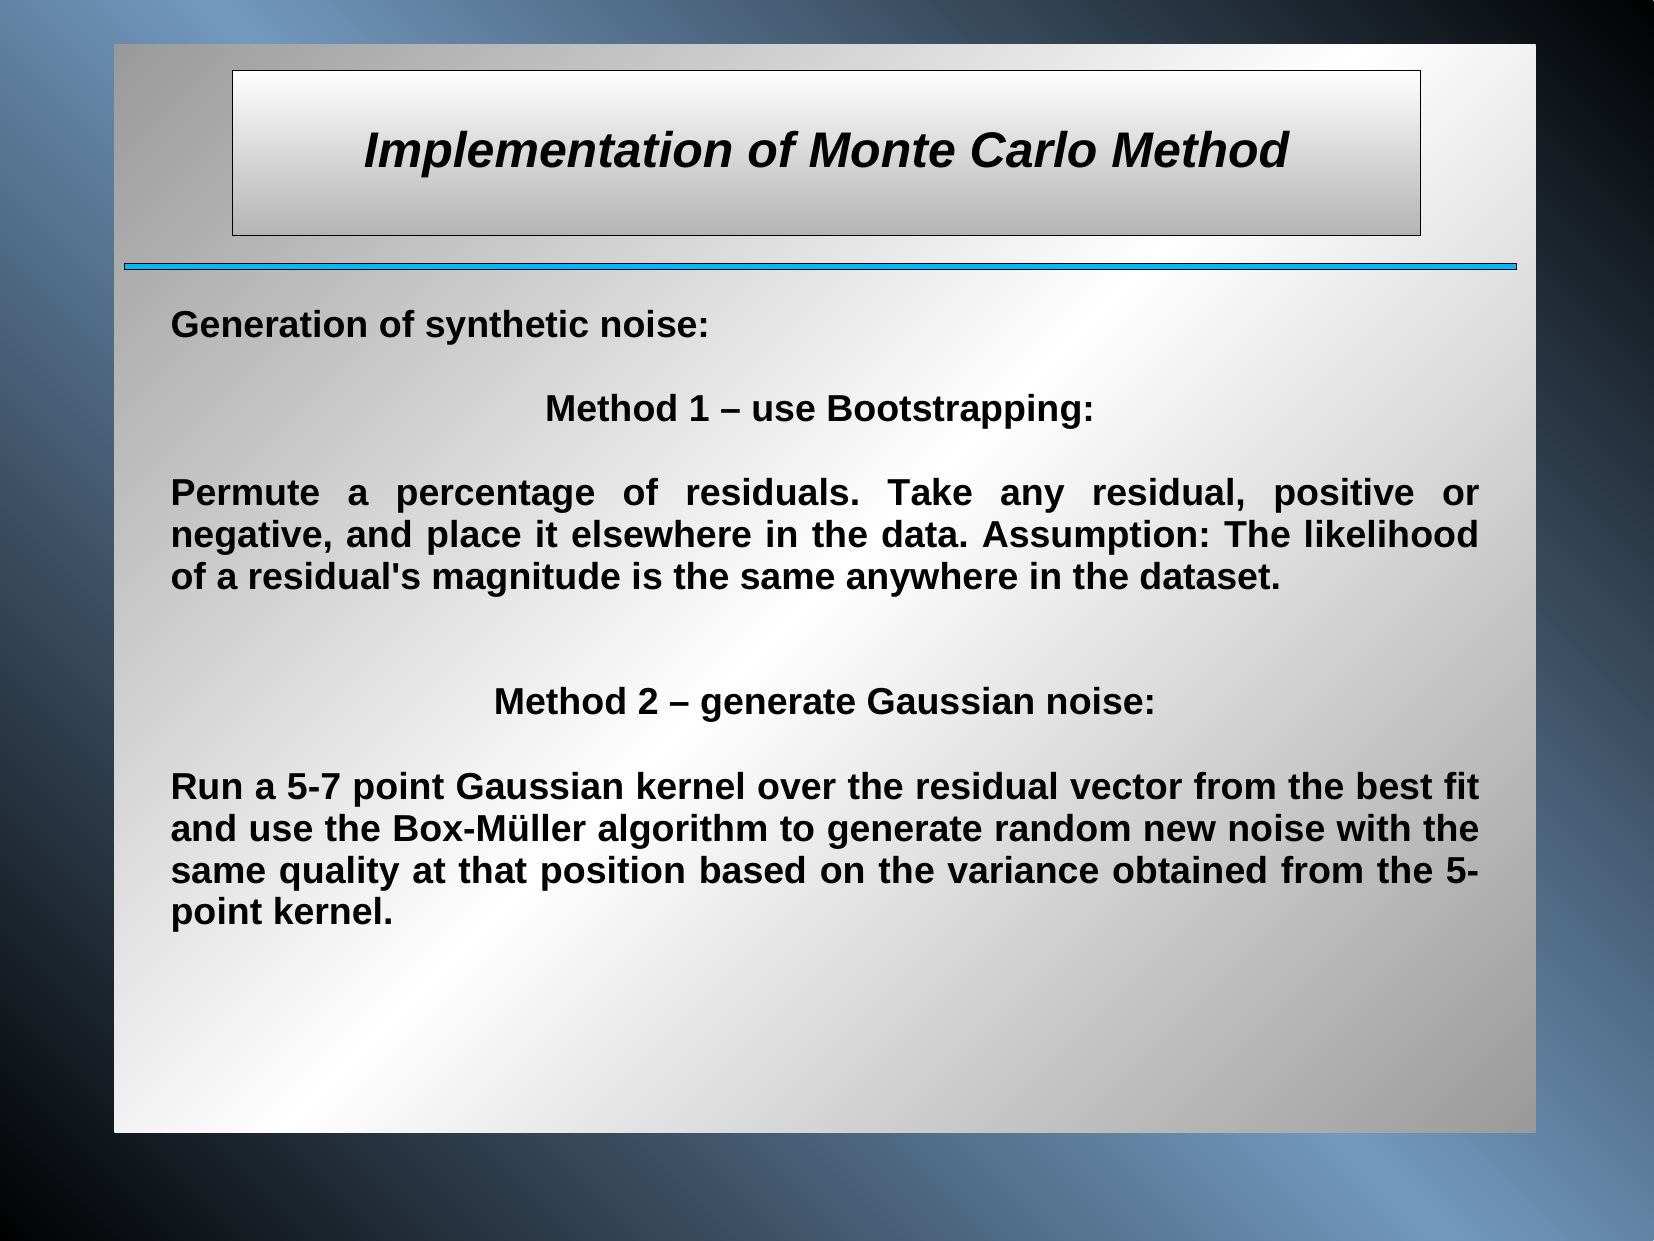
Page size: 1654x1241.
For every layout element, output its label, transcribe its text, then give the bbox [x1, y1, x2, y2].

text_box [124, 263, 1517, 270]
text_box Generation of synthetic noise: Method 1 – use Bootstrapping: Permute a percentage of residuals. Take any residual, positive or negative, and place it elsewhere in the data. Assumption: The likelihood of a residual's magnitude is the same anywhere in the dataset. Method 2 – generate Gaussian noise: Run a 5-7 point Gaussian kernel over the residual vector from the best fit and use the Box-Müller algorithm to generate random new noise with the same quality at that position based on the variance obtained from the 5-point kernel. [170, 303, 1484, 934]
text_box Implementation of Monte Carlo Method [274, 122, 1379, 185]
text_box [232, 70, 1421, 236]
